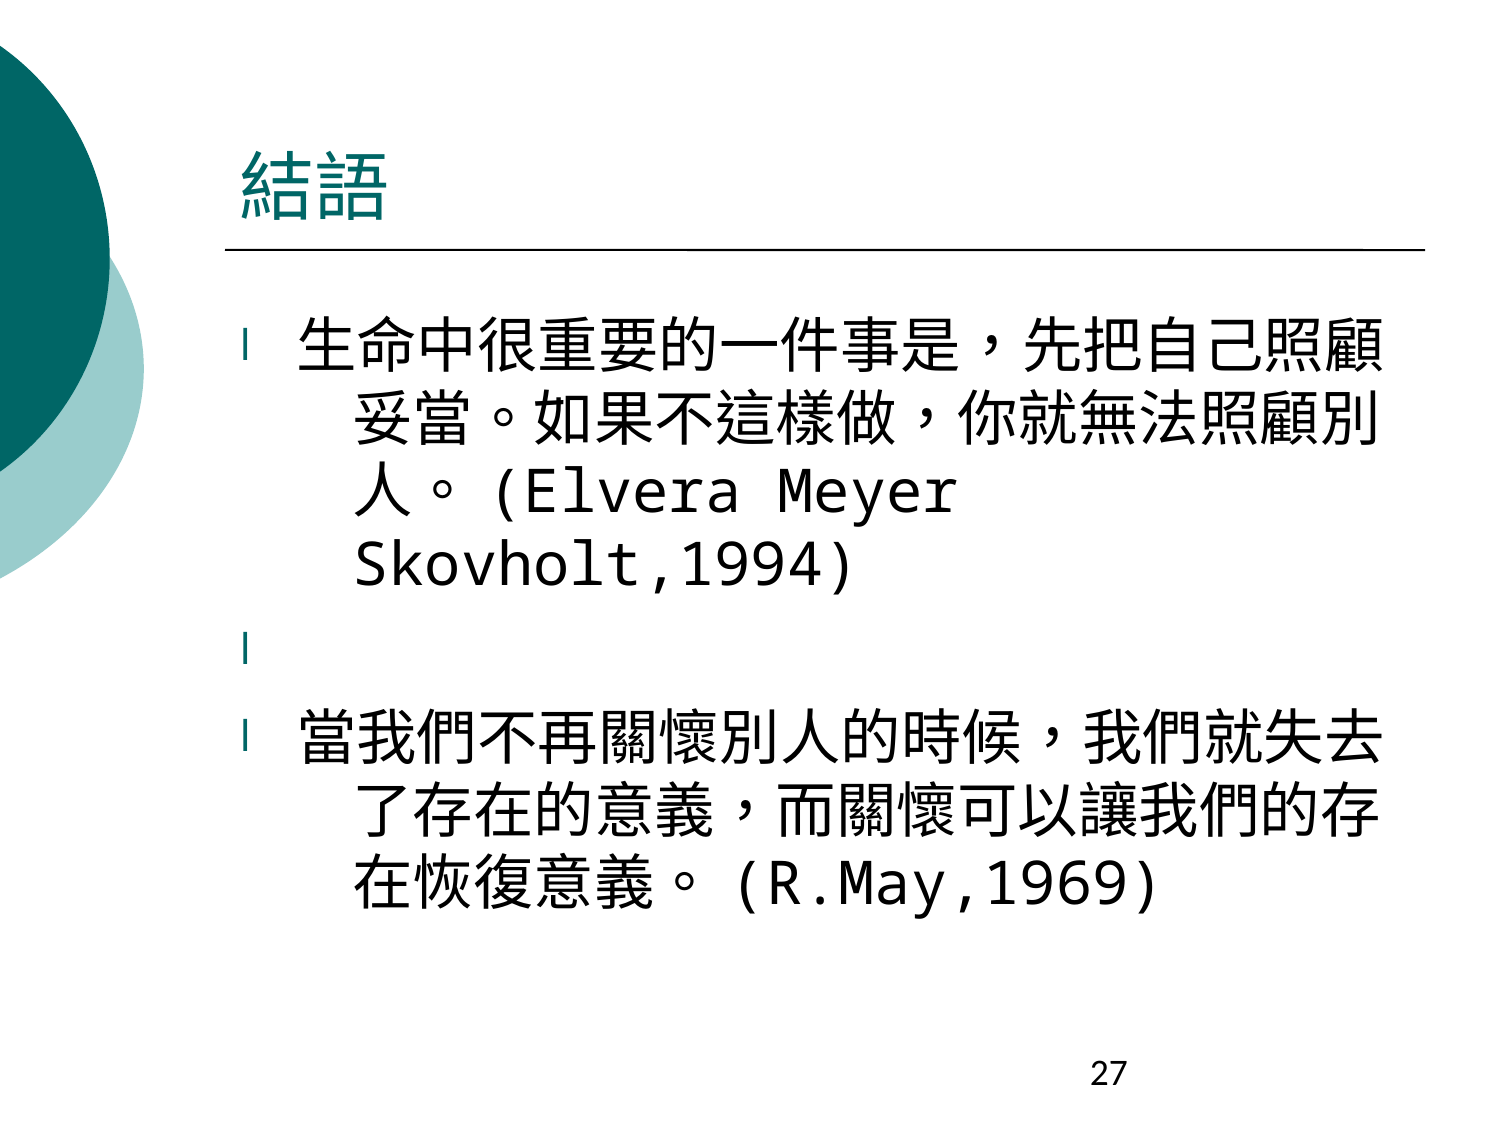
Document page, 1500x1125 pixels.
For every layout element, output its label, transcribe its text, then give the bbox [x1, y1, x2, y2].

title 結語 [224, 49, 1425, 237]
list 生命中很重要的一件事是，先把自己照顧妥當。如果不這樣做，你就無法照顧別人。(Elvera Meyer Skovholt,1994) 當我們不再關懷別人的時候，我們就失去了存在的意義，而關懷可以讓我們的存在恢復意義。(R.May,1969) [224, 299, 1425, 975]
text_box 27 [1074, 1025, 1426, 1101]
